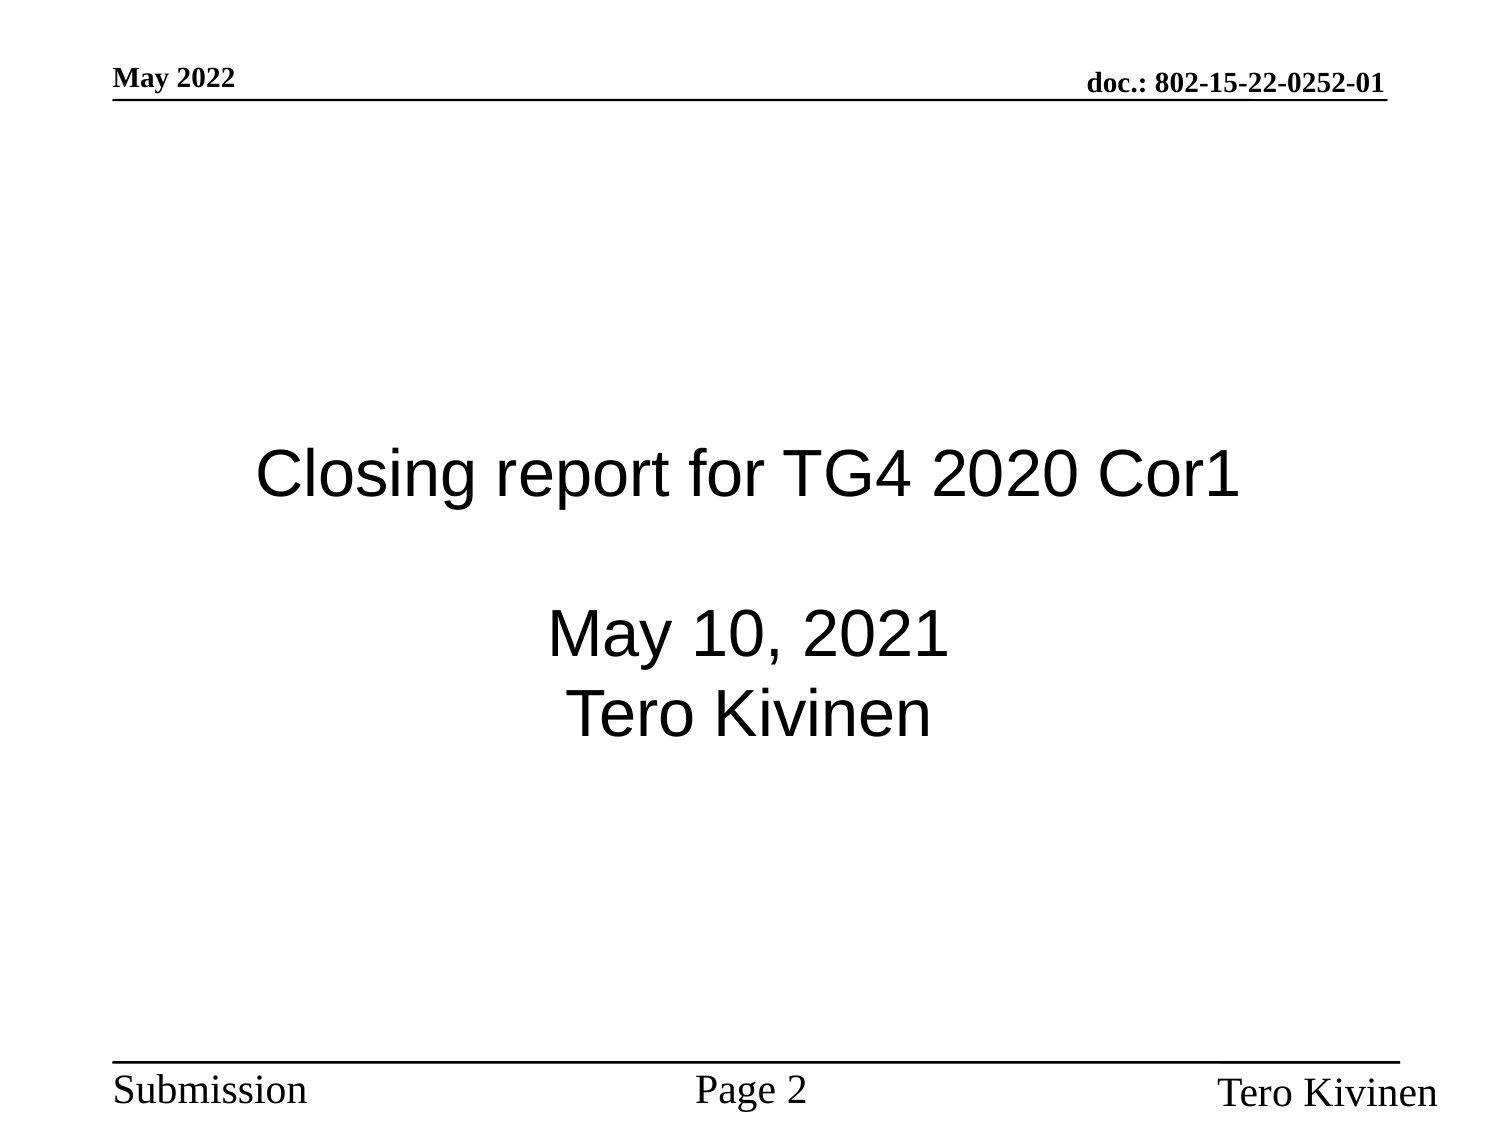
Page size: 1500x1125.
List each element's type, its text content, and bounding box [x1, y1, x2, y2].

text_box Closing report for TG4 2020 Cor1 May 10, 2021 Tero Kivinen [74, 429, 1424, 750]
